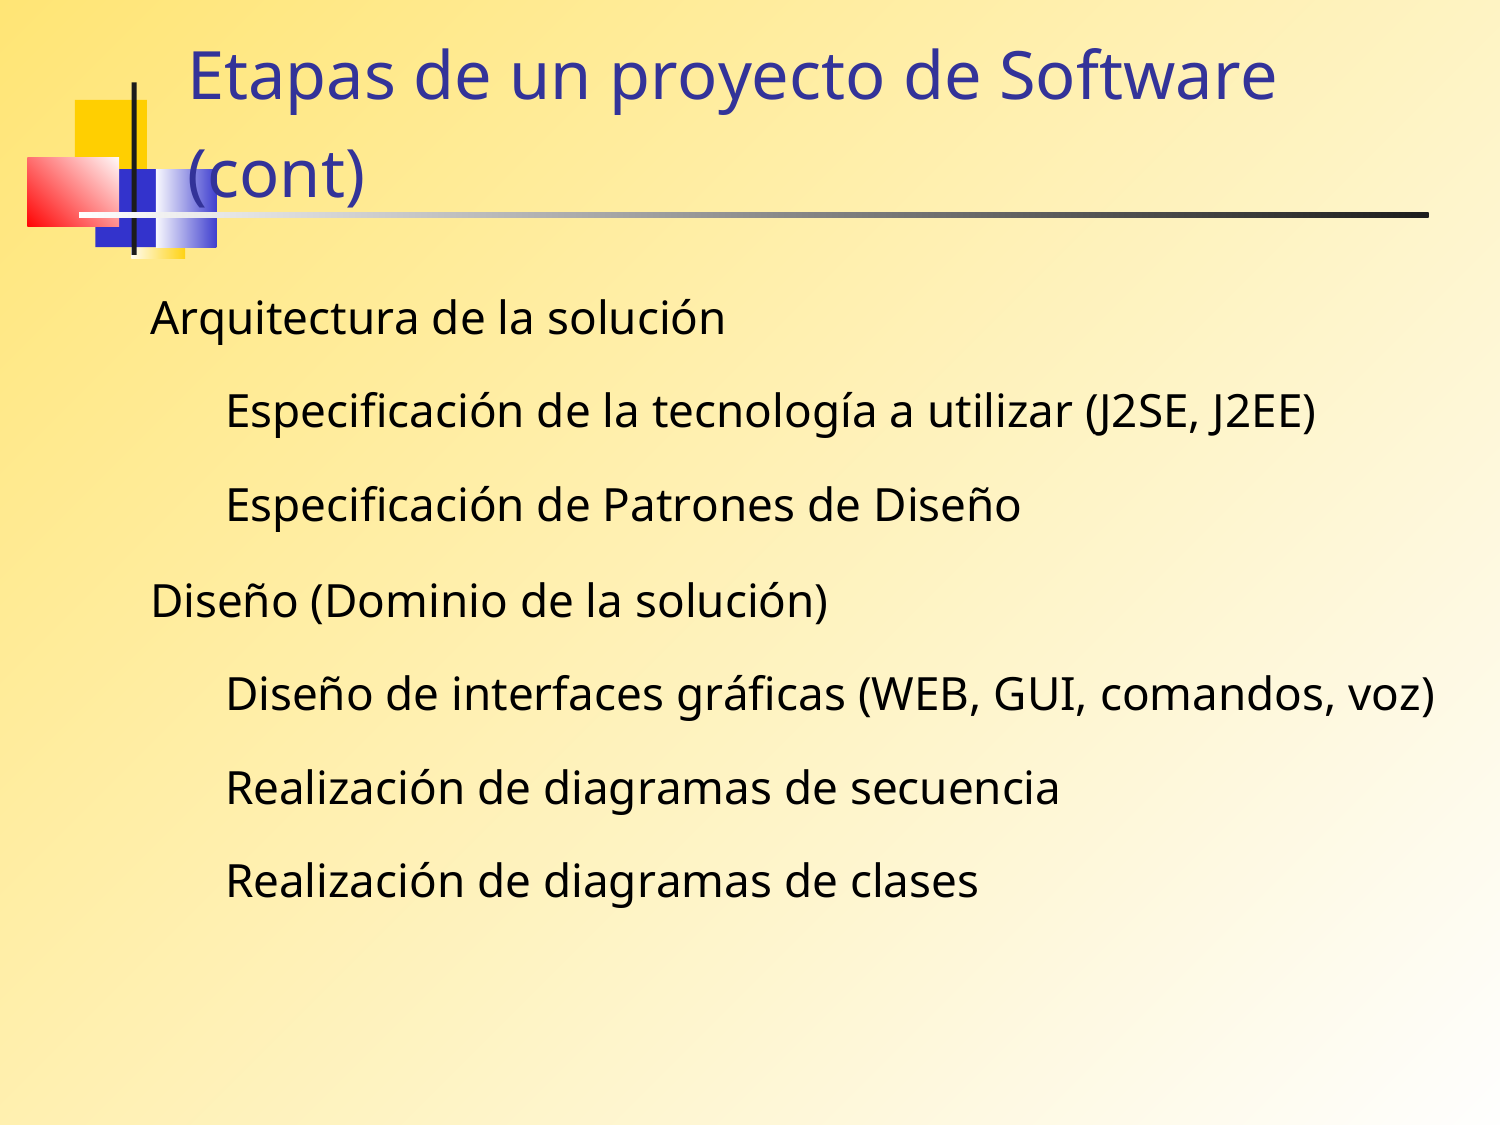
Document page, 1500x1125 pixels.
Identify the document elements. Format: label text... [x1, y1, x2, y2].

list Arquitectura de la solución Especificación de la tecnología a utilizar (J2SE, J2EE) Especificación de Patrones de Diseño Diseño (Dominio de la solución)‏ Diseño de interfaces gráficas (WEB, GUI, comandos, voz)‏ Realización de diagramas de secuencia Realización de diagramas de clases [75, 264, 1461, 1013]
title Etapas de un proyecto de Software (cont)‏ [187, 32, 1464, 205]
